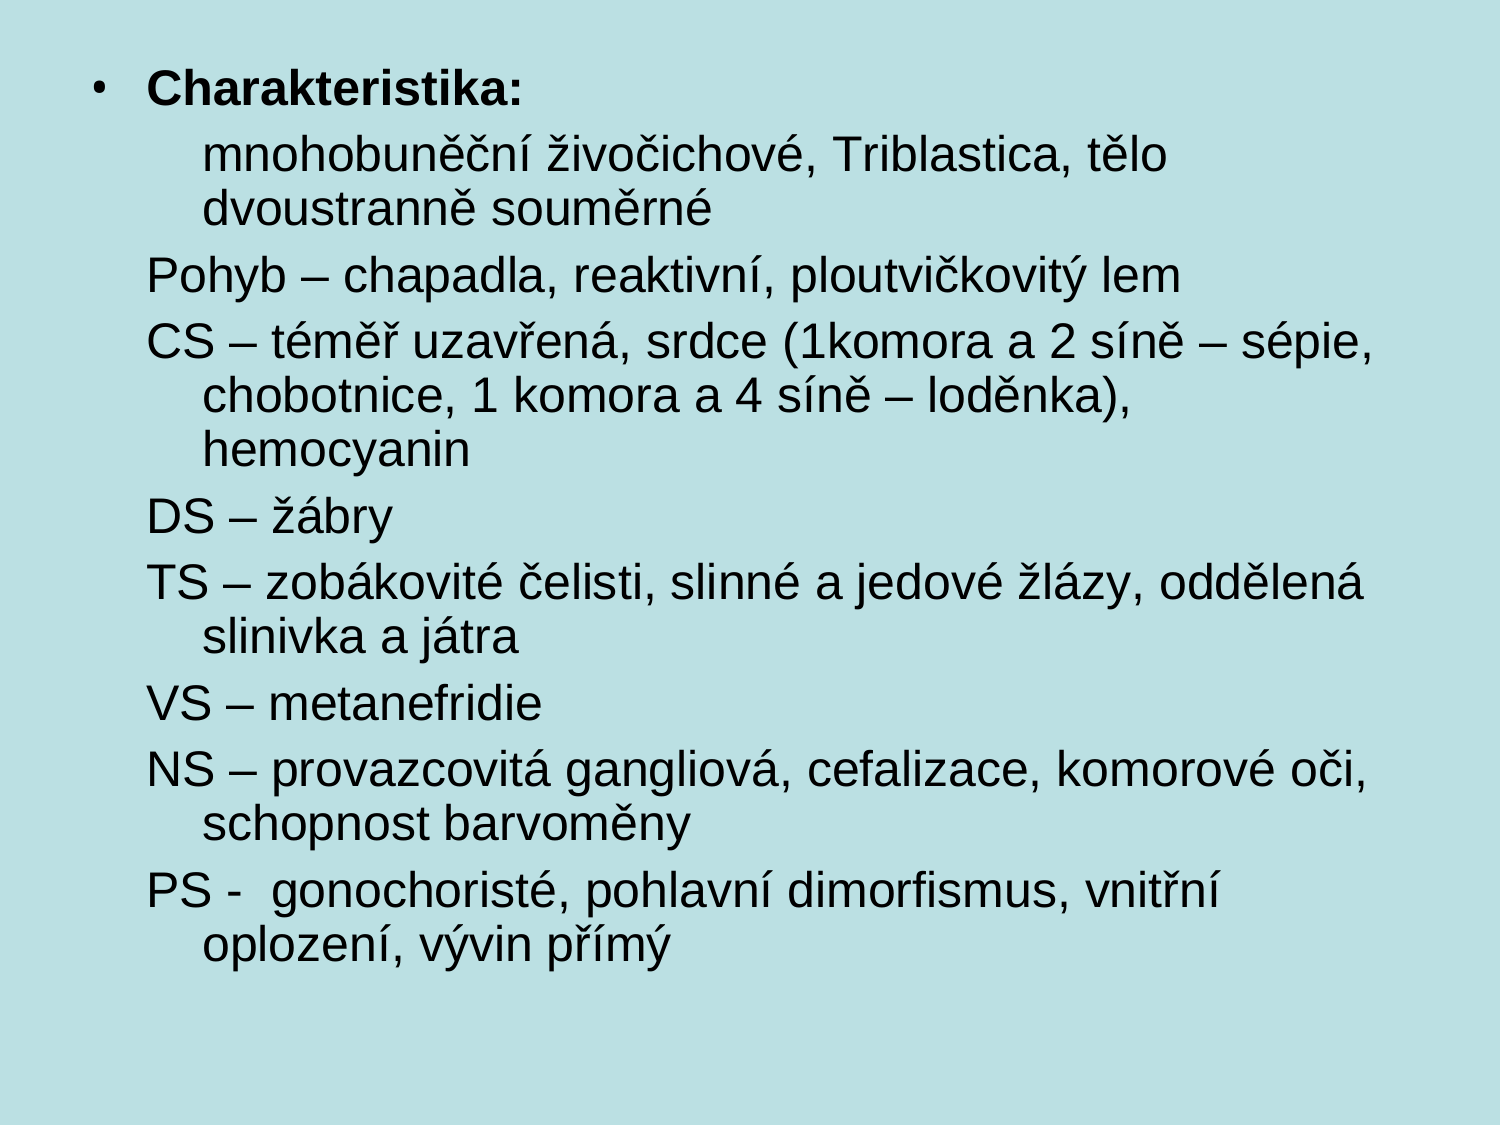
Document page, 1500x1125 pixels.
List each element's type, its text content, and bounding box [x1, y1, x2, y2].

list Charakteristika: mnohobuněční živočichové, Triblastica, tělo dvoustranně souměrné Pohyb – chapadla, reaktivní, ploutvičkovitý lem CS – téměř uzavřená, srdce (1komora a 2 síně – sépie, chobotnice, 1 komora a 4 síně – loděnka), hemocyanin DS – žábry TS – zobákovité čelisti, slinné a jedové žlázy, oddělená slinivka a játra VS – metanefridie NS – provazcovitá gangliová, cefalizace, komorové oči, schopnost barvoměny PS - gonochoristé, pohlavní dimorfismus, vnitřní oplození, vývin přímý [75, 54, 1426, 1005]
